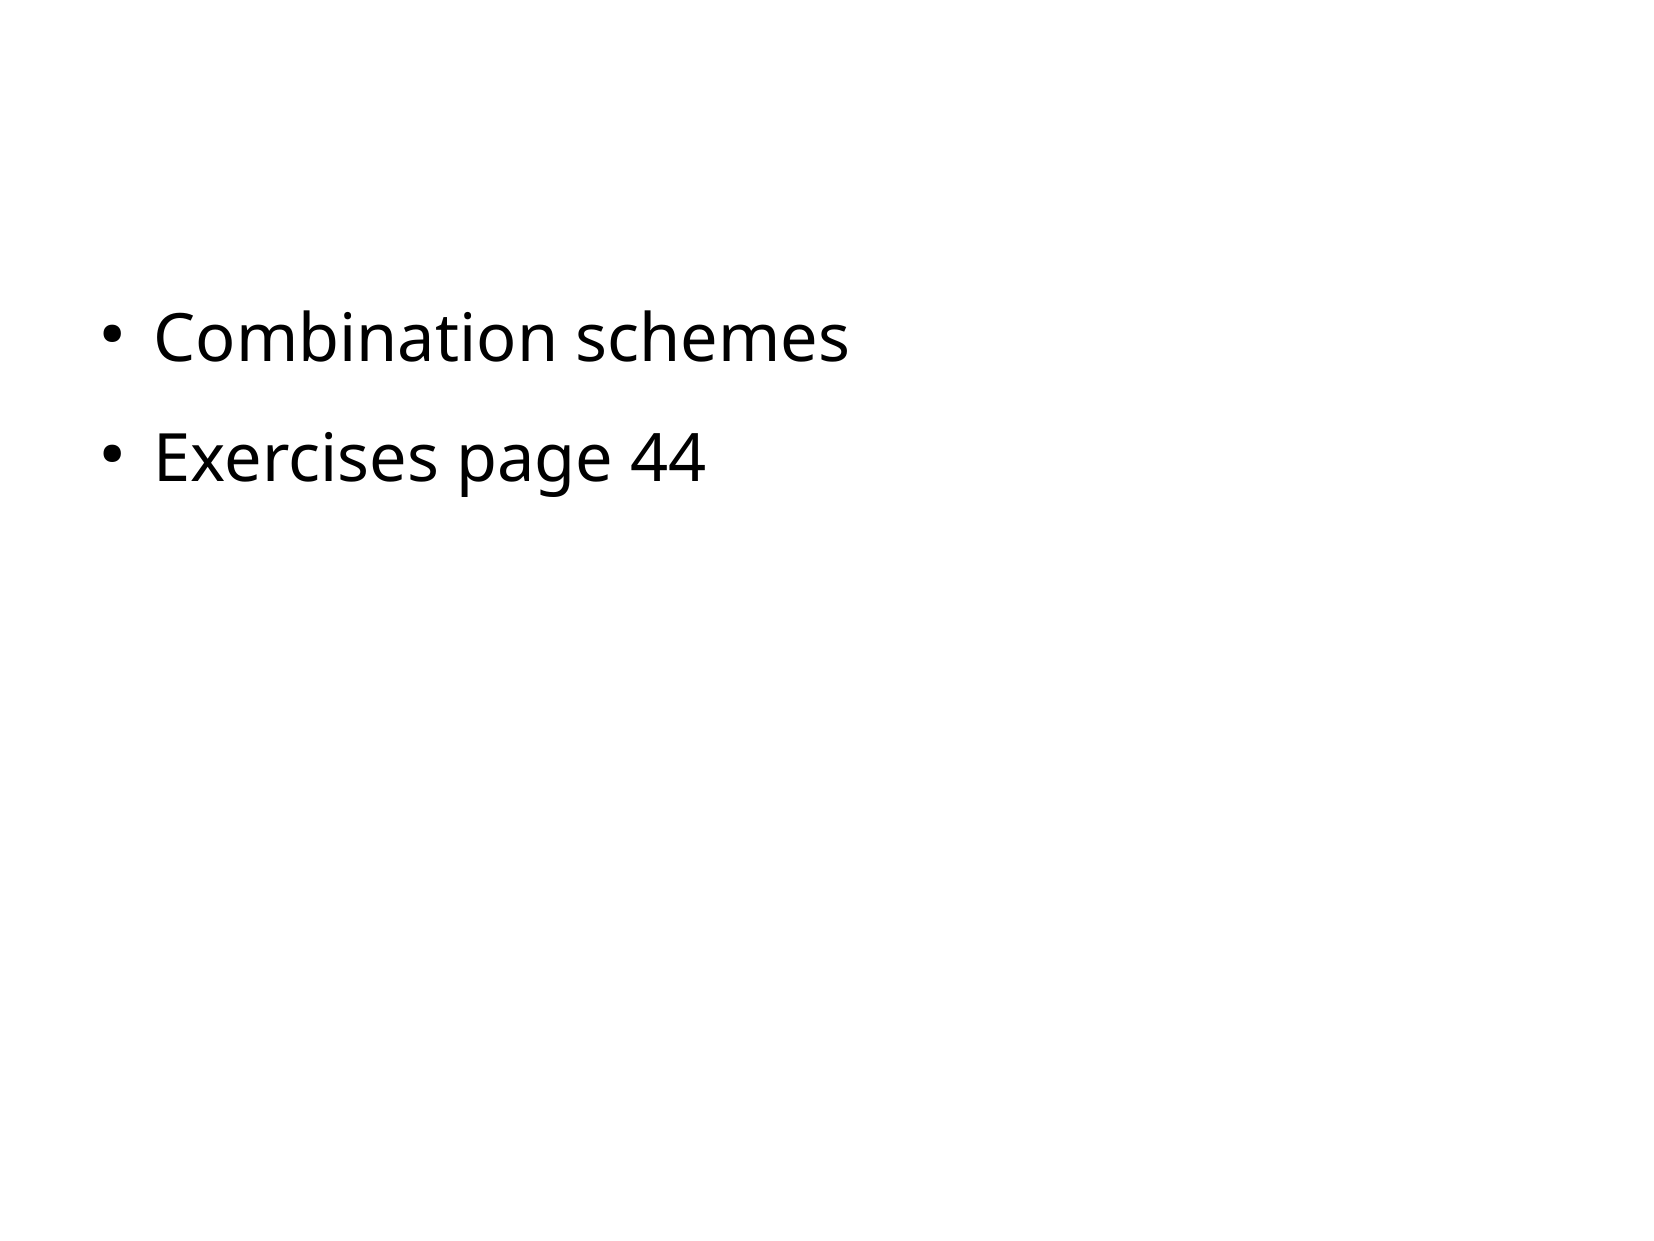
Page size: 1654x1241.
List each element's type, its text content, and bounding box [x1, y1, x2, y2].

list Combination schemes Exercises page 44 [82, 290, 1571, 1094]
